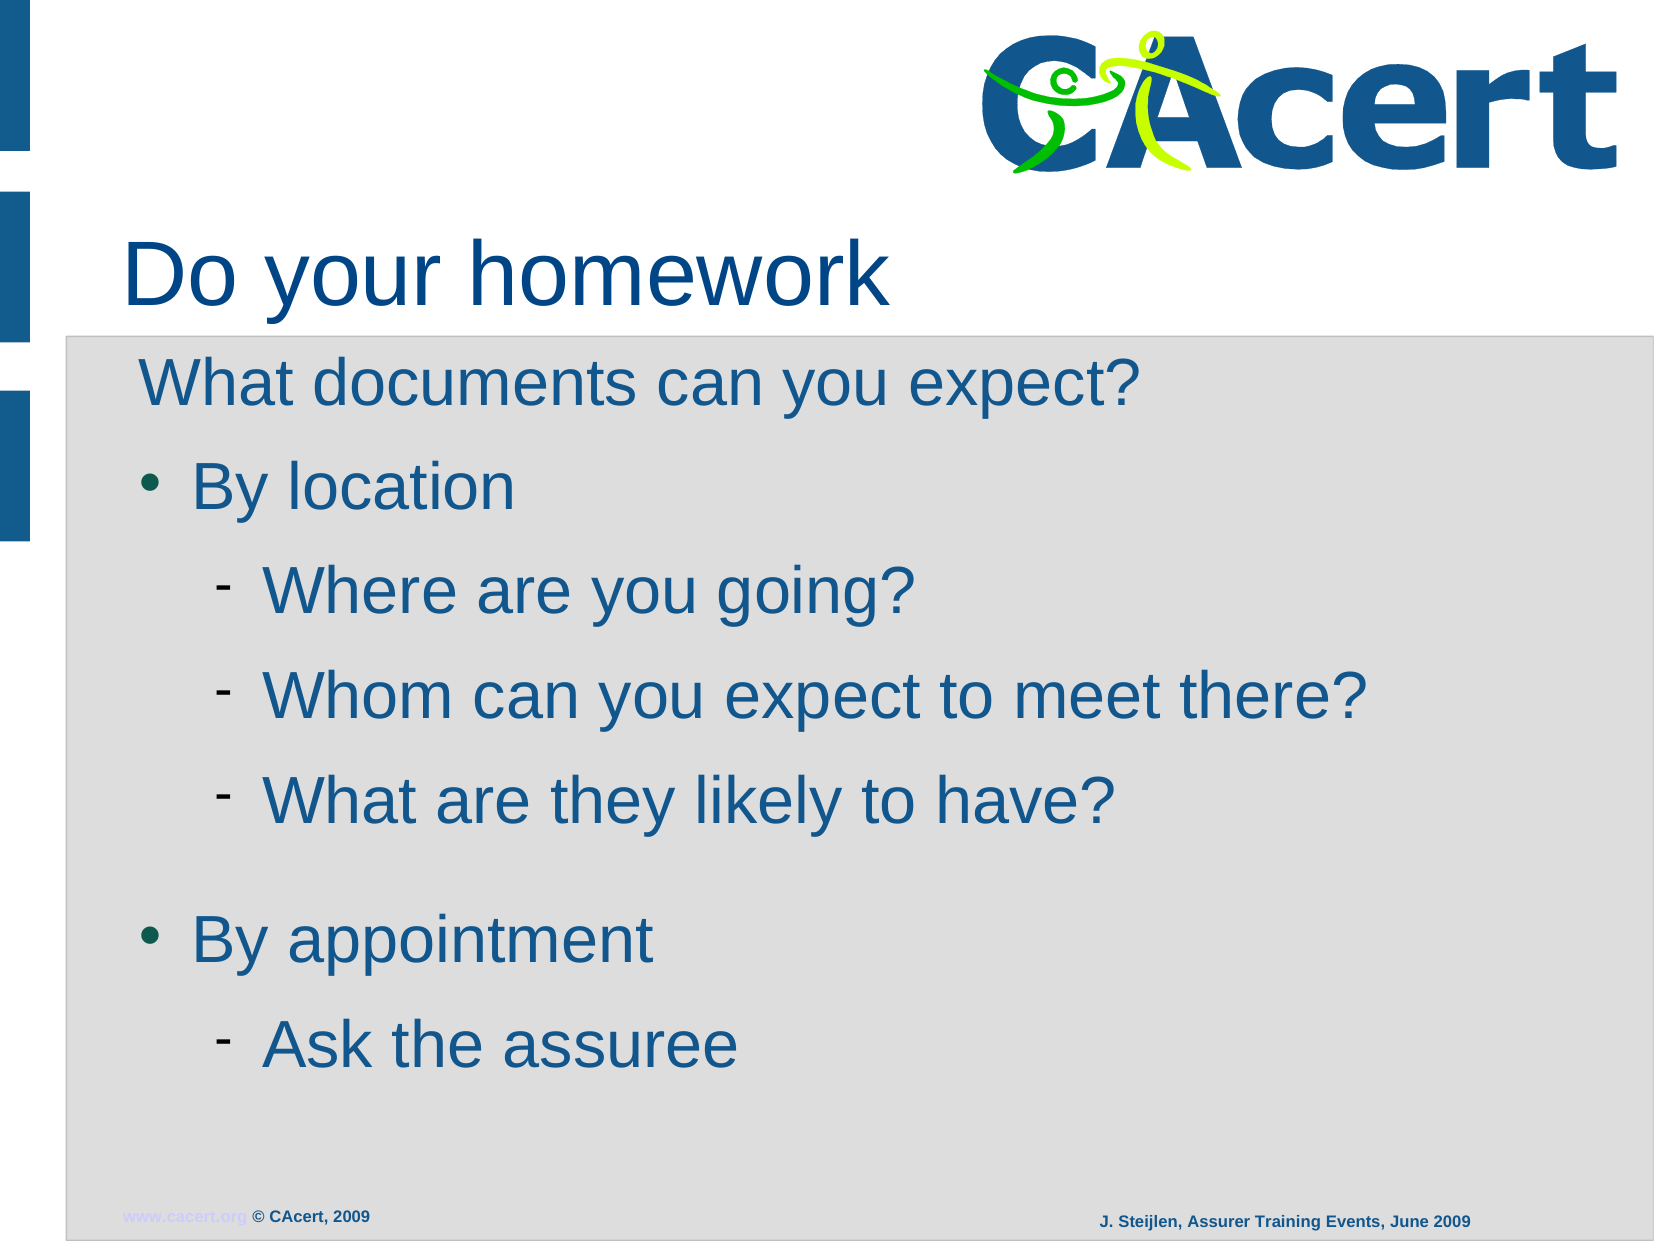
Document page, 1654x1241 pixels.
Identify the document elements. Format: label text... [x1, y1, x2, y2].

title Do your homework [121, 167, 1533, 326]
list What documents can you expect? By location Where are you going? Whom can you expect to meet there? What are they likely to have? By appointment Ask the assuree [121, 344, 1533, 1131]
